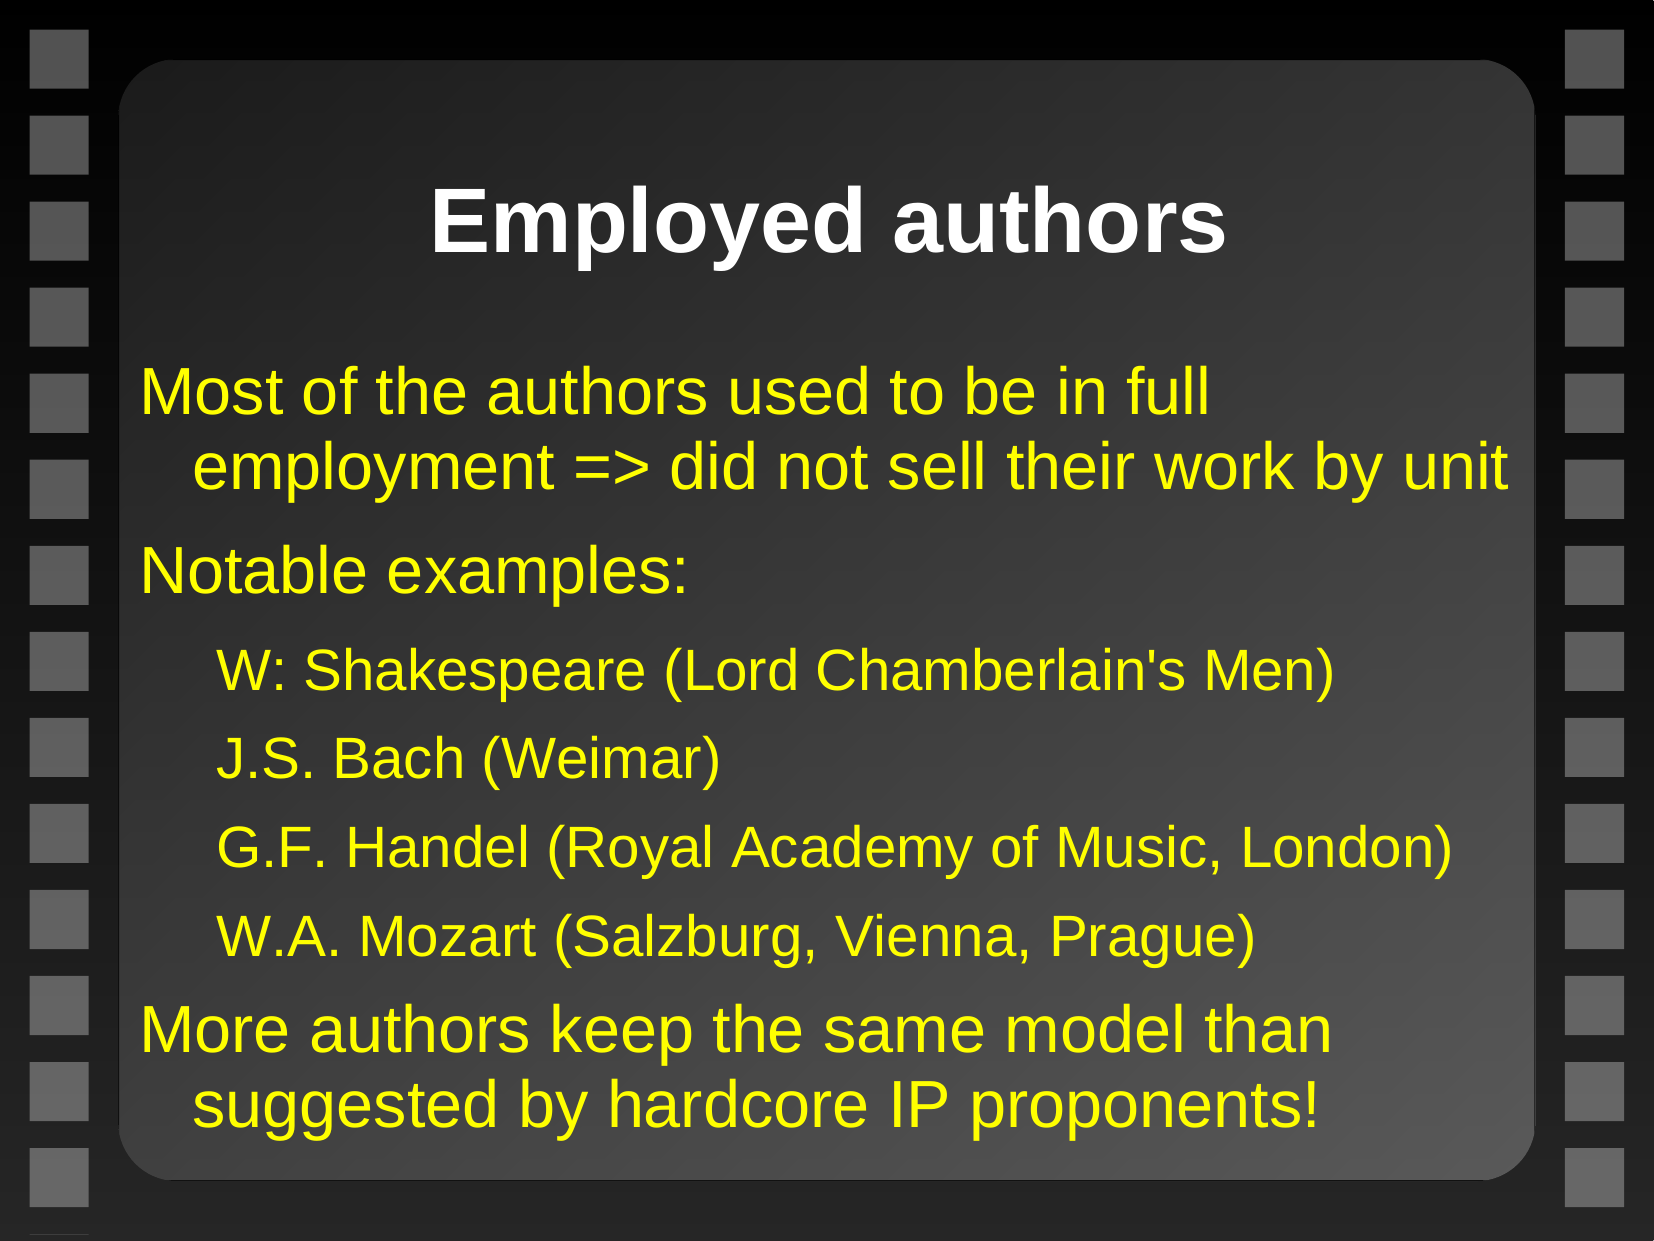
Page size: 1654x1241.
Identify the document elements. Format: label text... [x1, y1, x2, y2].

title Employed authors [123, 117, 1536, 325]
list Most of the authors used to be in full employment => did not sell their work by unit Notable examples: W: Shakespeare (Lord Chamberlain's Men) J.S. Bach (Weimar) G.F. Handel (Royal Academy of Music, London) W.A. Mozart (Salzburg, Vienna, Prague) More authors keep the same model than suggested by hardcore IP proponents! [121, 354, 1534, 1142]
